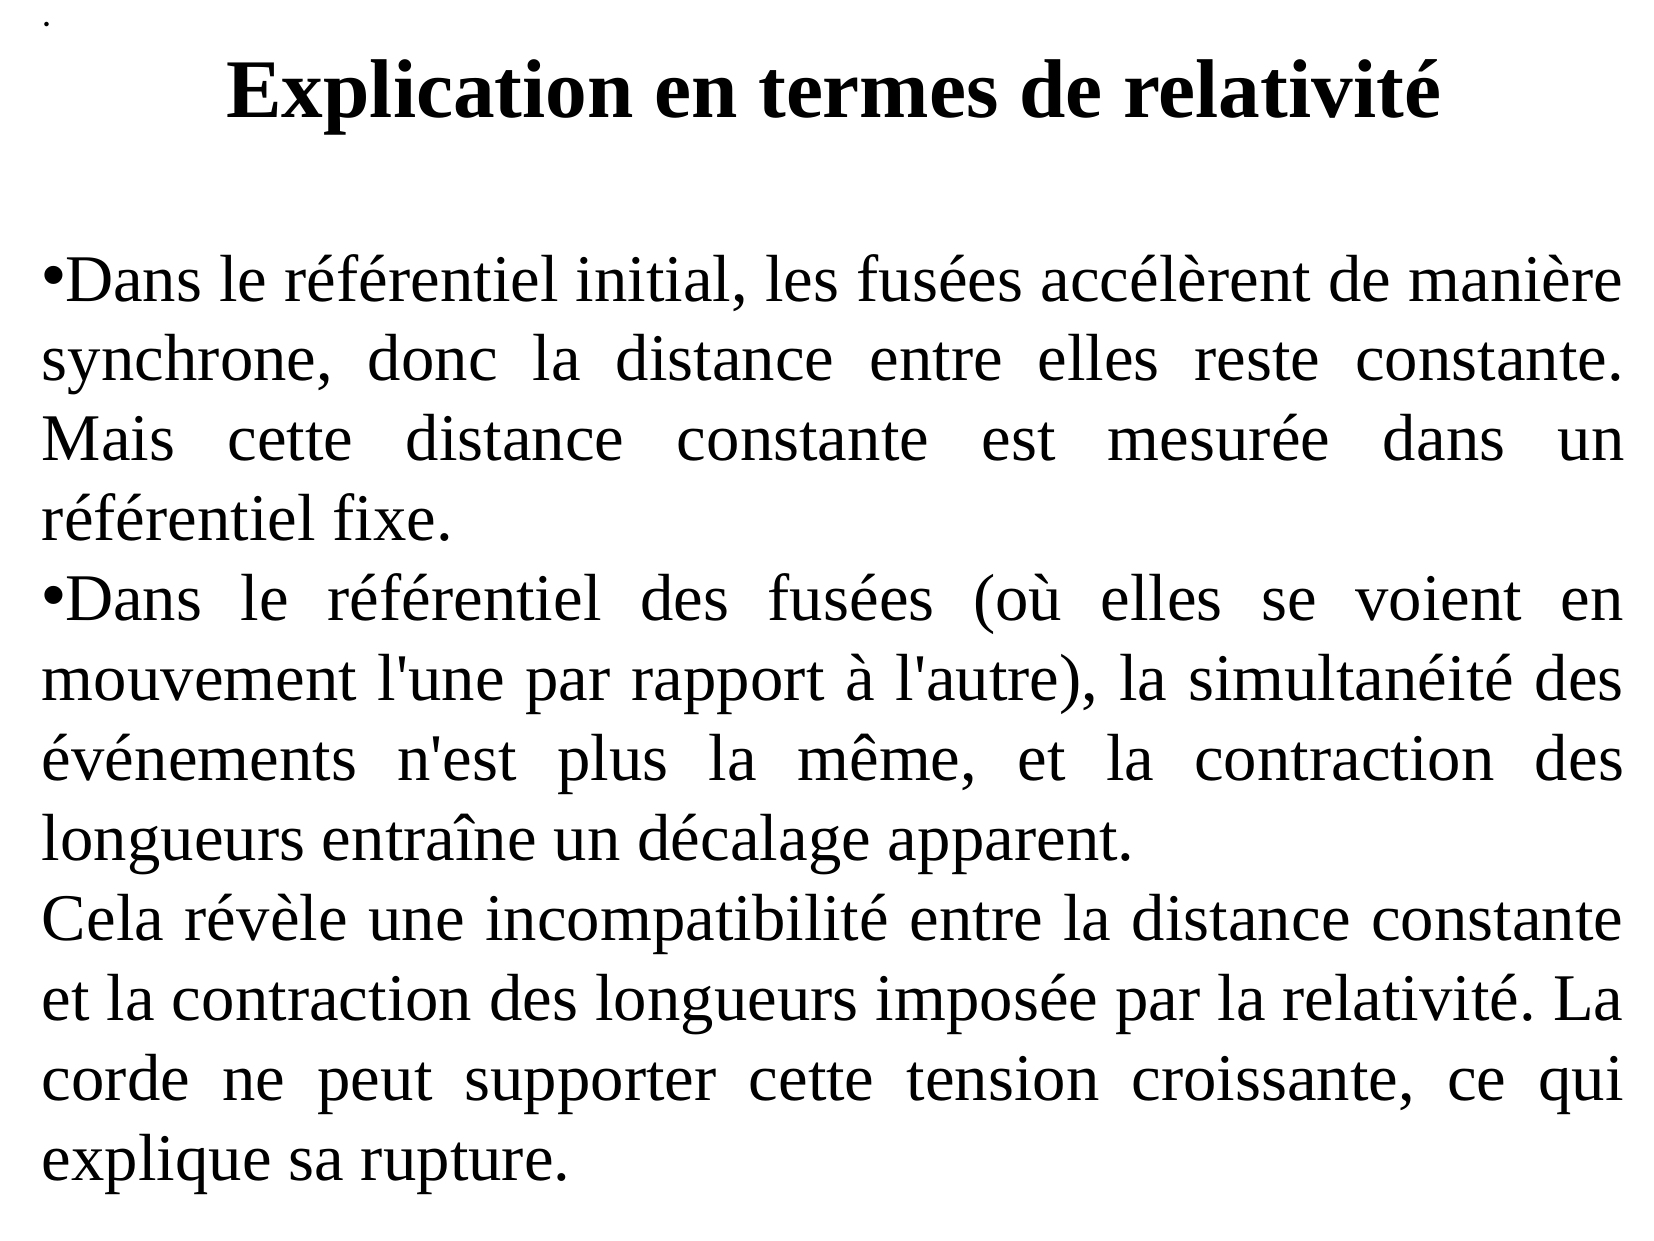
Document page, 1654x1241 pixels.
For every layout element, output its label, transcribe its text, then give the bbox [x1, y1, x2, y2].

text_box . Explication en termes de relativité Dans le référentiel initial, les fusées accélèrent de manière synchrone, donc la distance entre elles reste constante. Mais cette distance constante est mesurée dans un référentiel fixe. Dans le référentiel des fusées (où elles se voient en mouvement l'une par rapport à l'autre), la simultanéité des événements n'est plus la même, et la contraction des longueurs entraîne un décalage apparent. Cela révèle une incompatibilité entre la distance constante et la contraction des longueurs imposée par la relativité. La corde ne peut supporter cette tension croissante, ce qui explique sa rupture. [26, 0, 1643, 1214]
